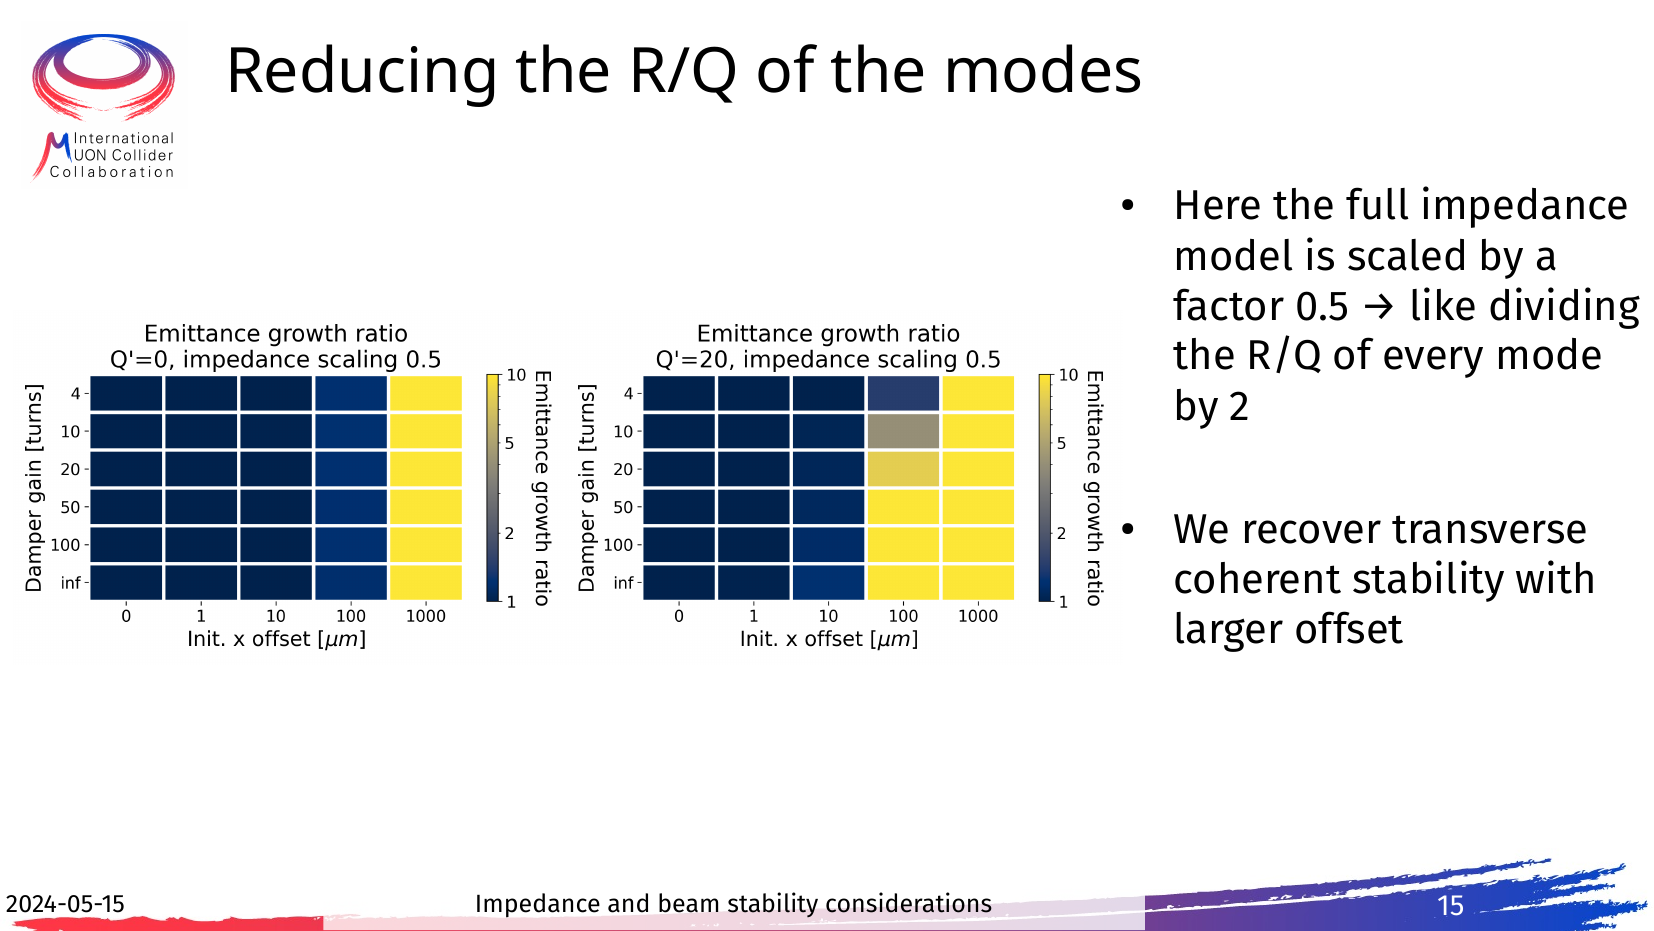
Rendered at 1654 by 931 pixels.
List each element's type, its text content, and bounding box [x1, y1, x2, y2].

title Reducing the R/Q of the modes [225, 25, 1571, 188]
picture [0, 848, 1654, 931]
picture [21, 21, 188, 189]
picture [13, 310, 1102, 665]
list Here the full impedance model is scaled by a factor 0.5 → like dividing the R/Q of every mode by 2 We recover transverse coherent stability with larger offset [1102, 180, 1647, 806]
